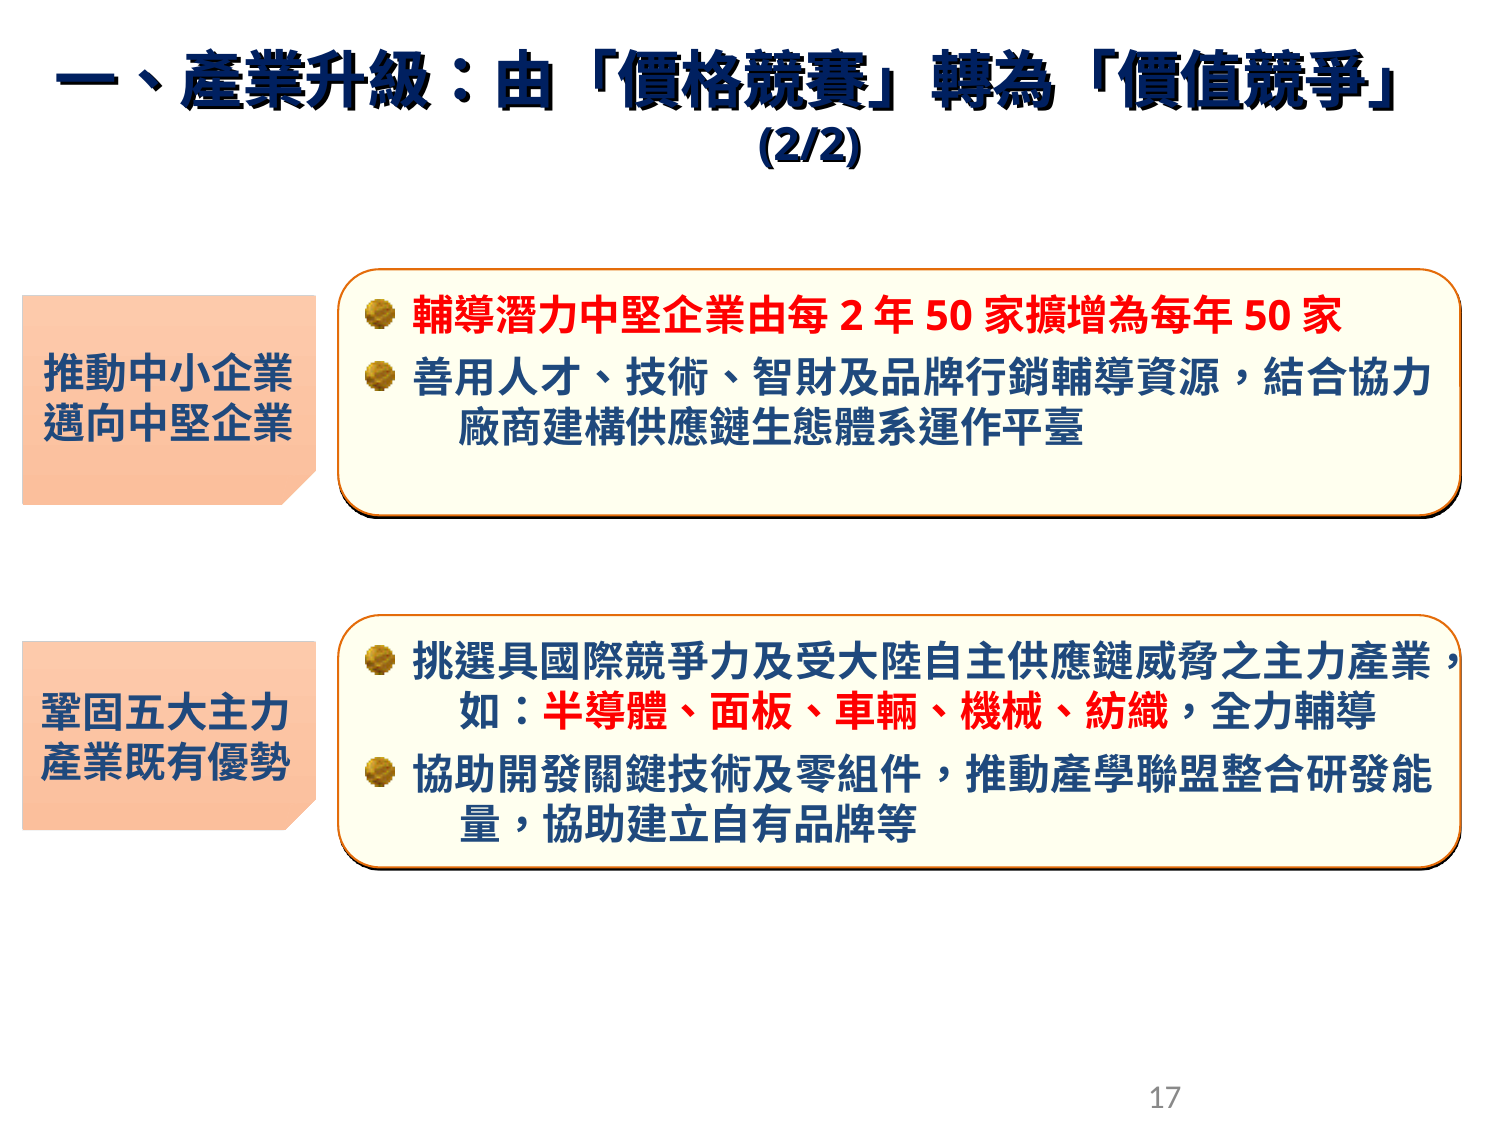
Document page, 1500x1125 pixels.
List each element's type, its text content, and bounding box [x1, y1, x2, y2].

text_box 鞏固五大主力產業既有優勢 [23, 679, 309, 794]
text_box 挑選具國際競爭力及受大陸自主供應鏈威脅之主力產業，如：半導體、面板、車輛、機械、紡織，全力輔導 協助開發關鍵技術及零組件，推動產學聯盟整合研發能量，協助建立自有品牌等 [338, 615, 1461, 868]
text_box 輔導潛力中堅企業由每2年50家擴增為每年50家 善用人才、技術、智財及品牌行銷輔導資源，結合協力廠商建構供應鏈生態體系運作平臺 [338, 269, 1461, 516]
text_box 推動中小企業邁向中堅企業 [23, 339, 316, 454]
text_box [22, 295, 316, 506]
text_box 17 [1132, 1065, 1483, 1125]
text_box 一、產業升級：由「價格競賽」轉為「價值競爭」(2/2) [0, 32, 1500, 140]
text_box [22, 641, 316, 831]
